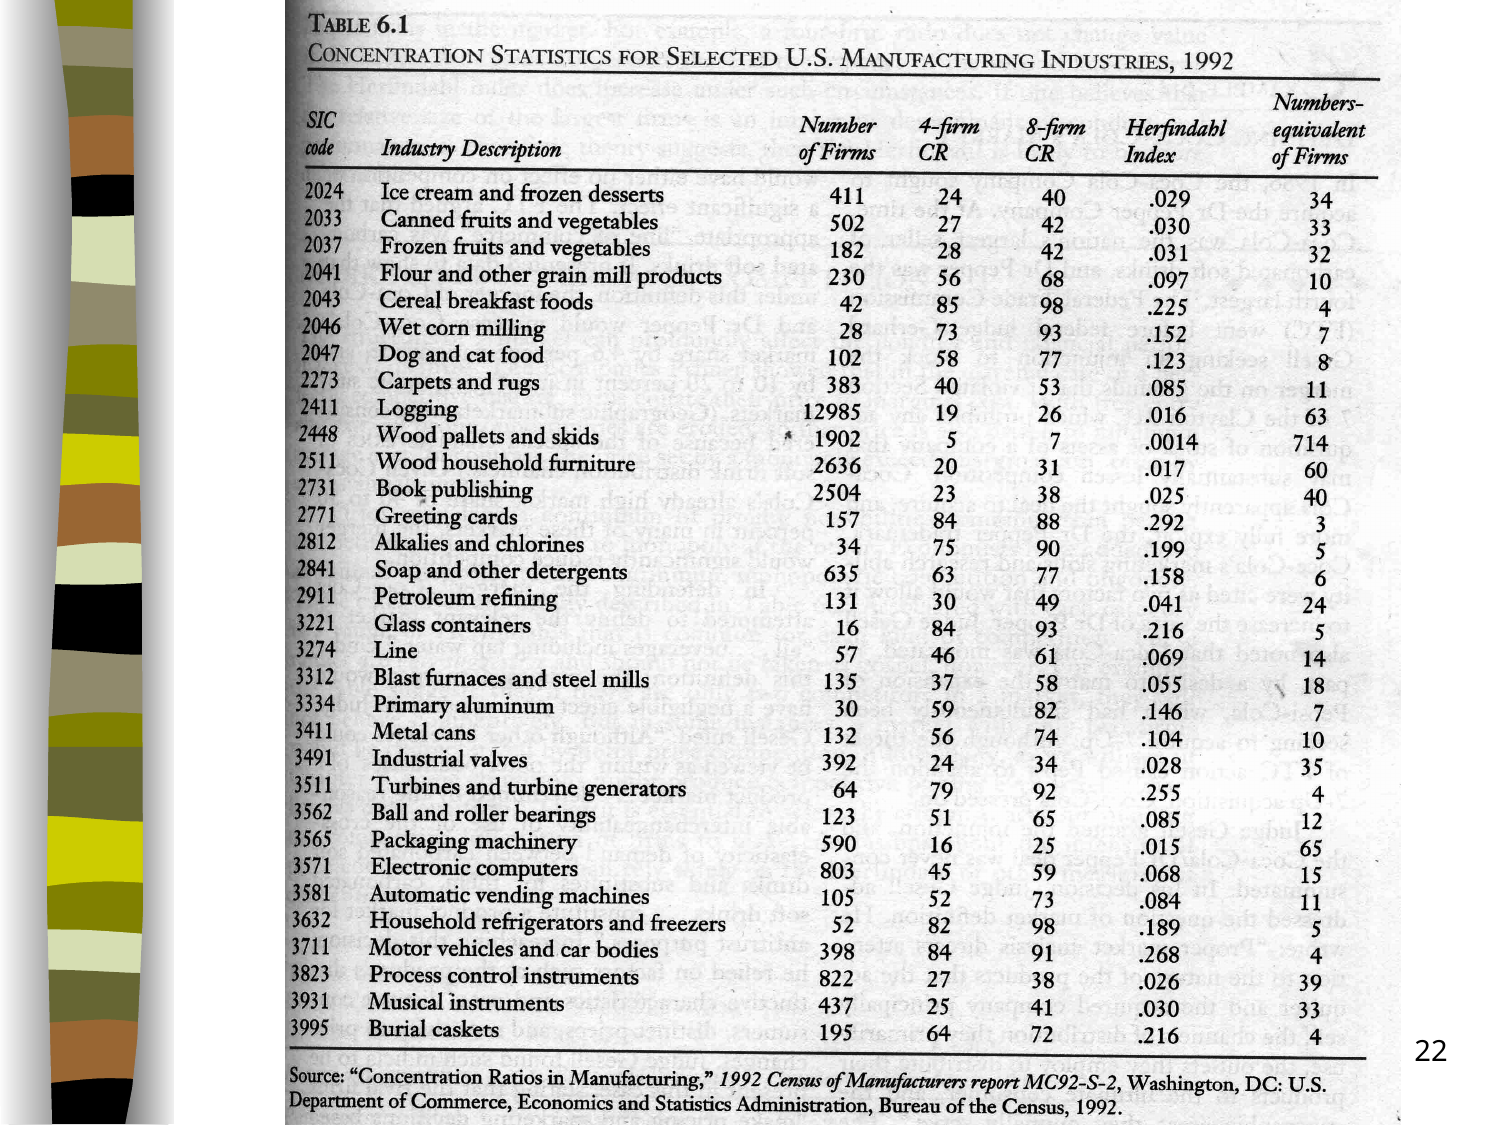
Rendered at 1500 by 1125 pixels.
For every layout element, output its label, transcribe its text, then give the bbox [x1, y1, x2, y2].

text_box <number> [1401, 1025, 1463, 1101]
text_box [285, 0, 1401, 1125]
